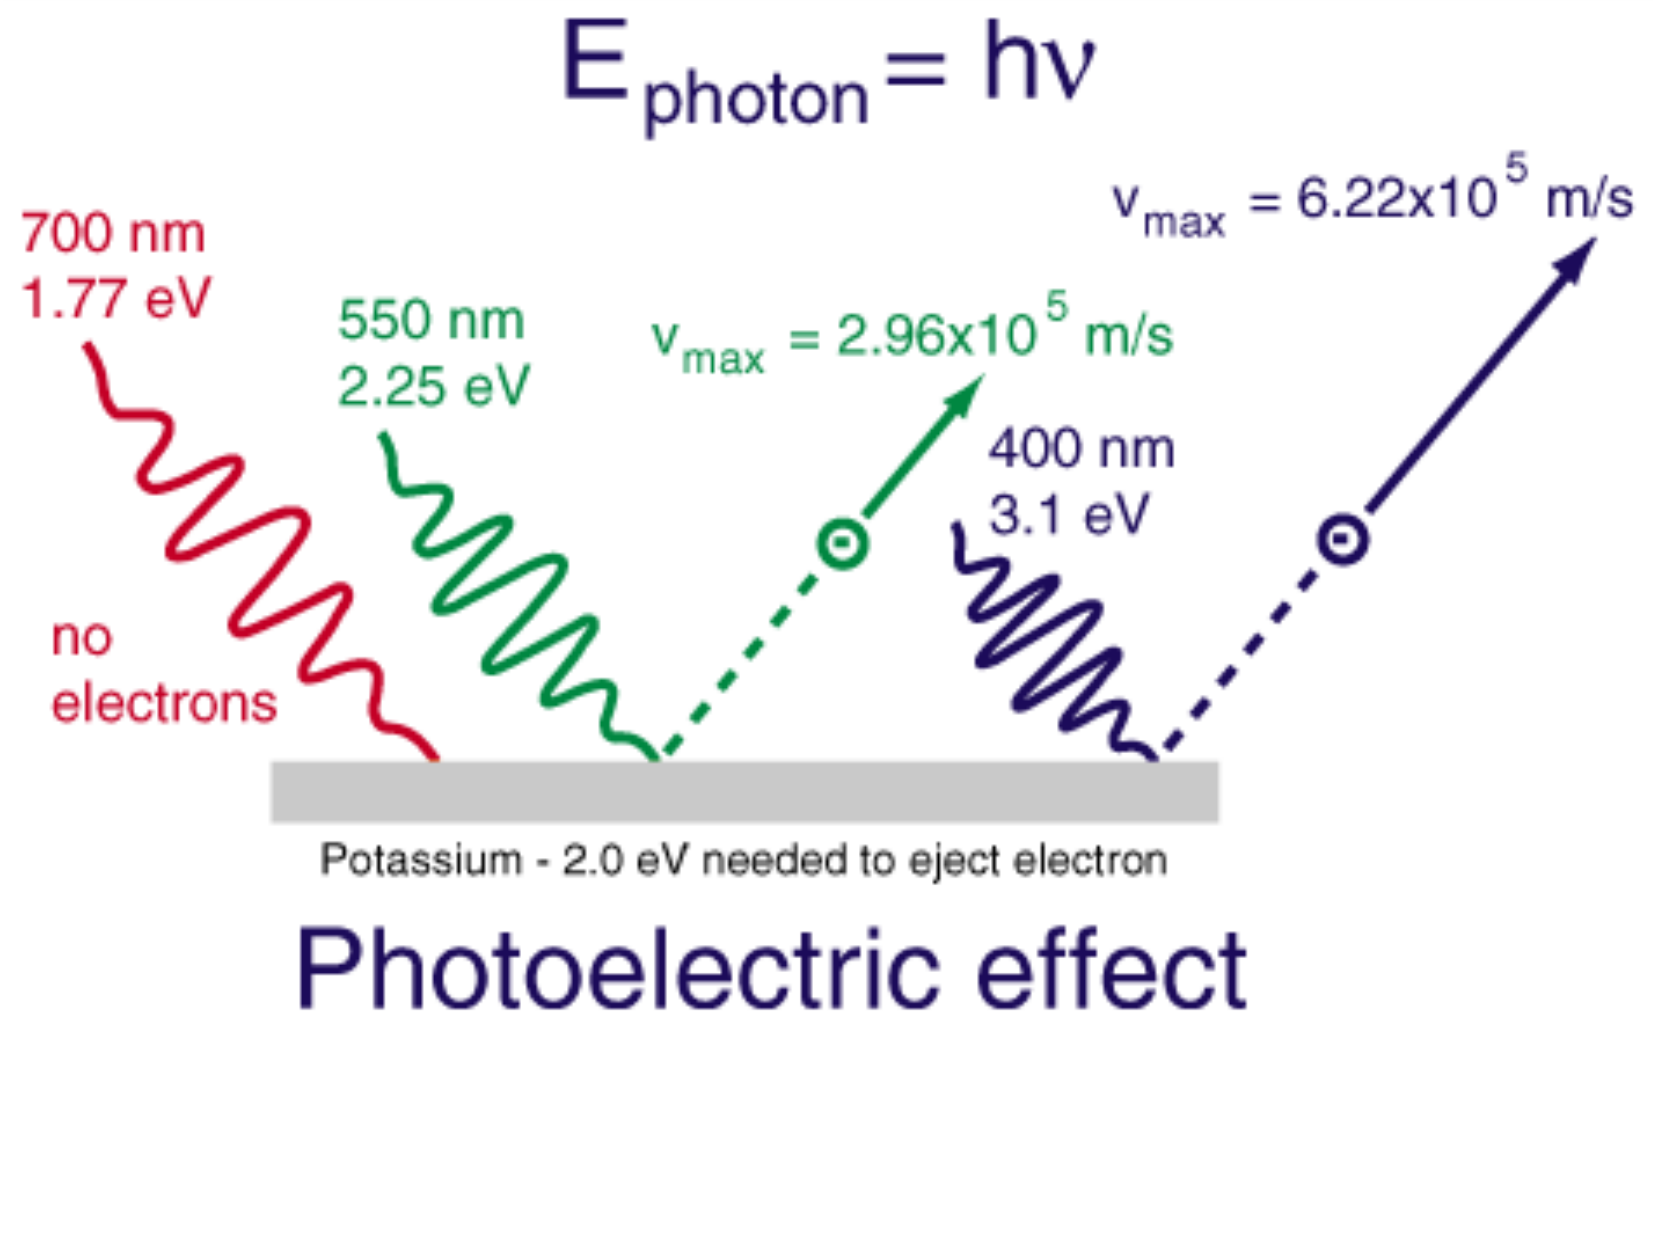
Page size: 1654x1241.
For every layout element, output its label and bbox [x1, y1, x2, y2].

picture [3, 0, 1654, 1031]
